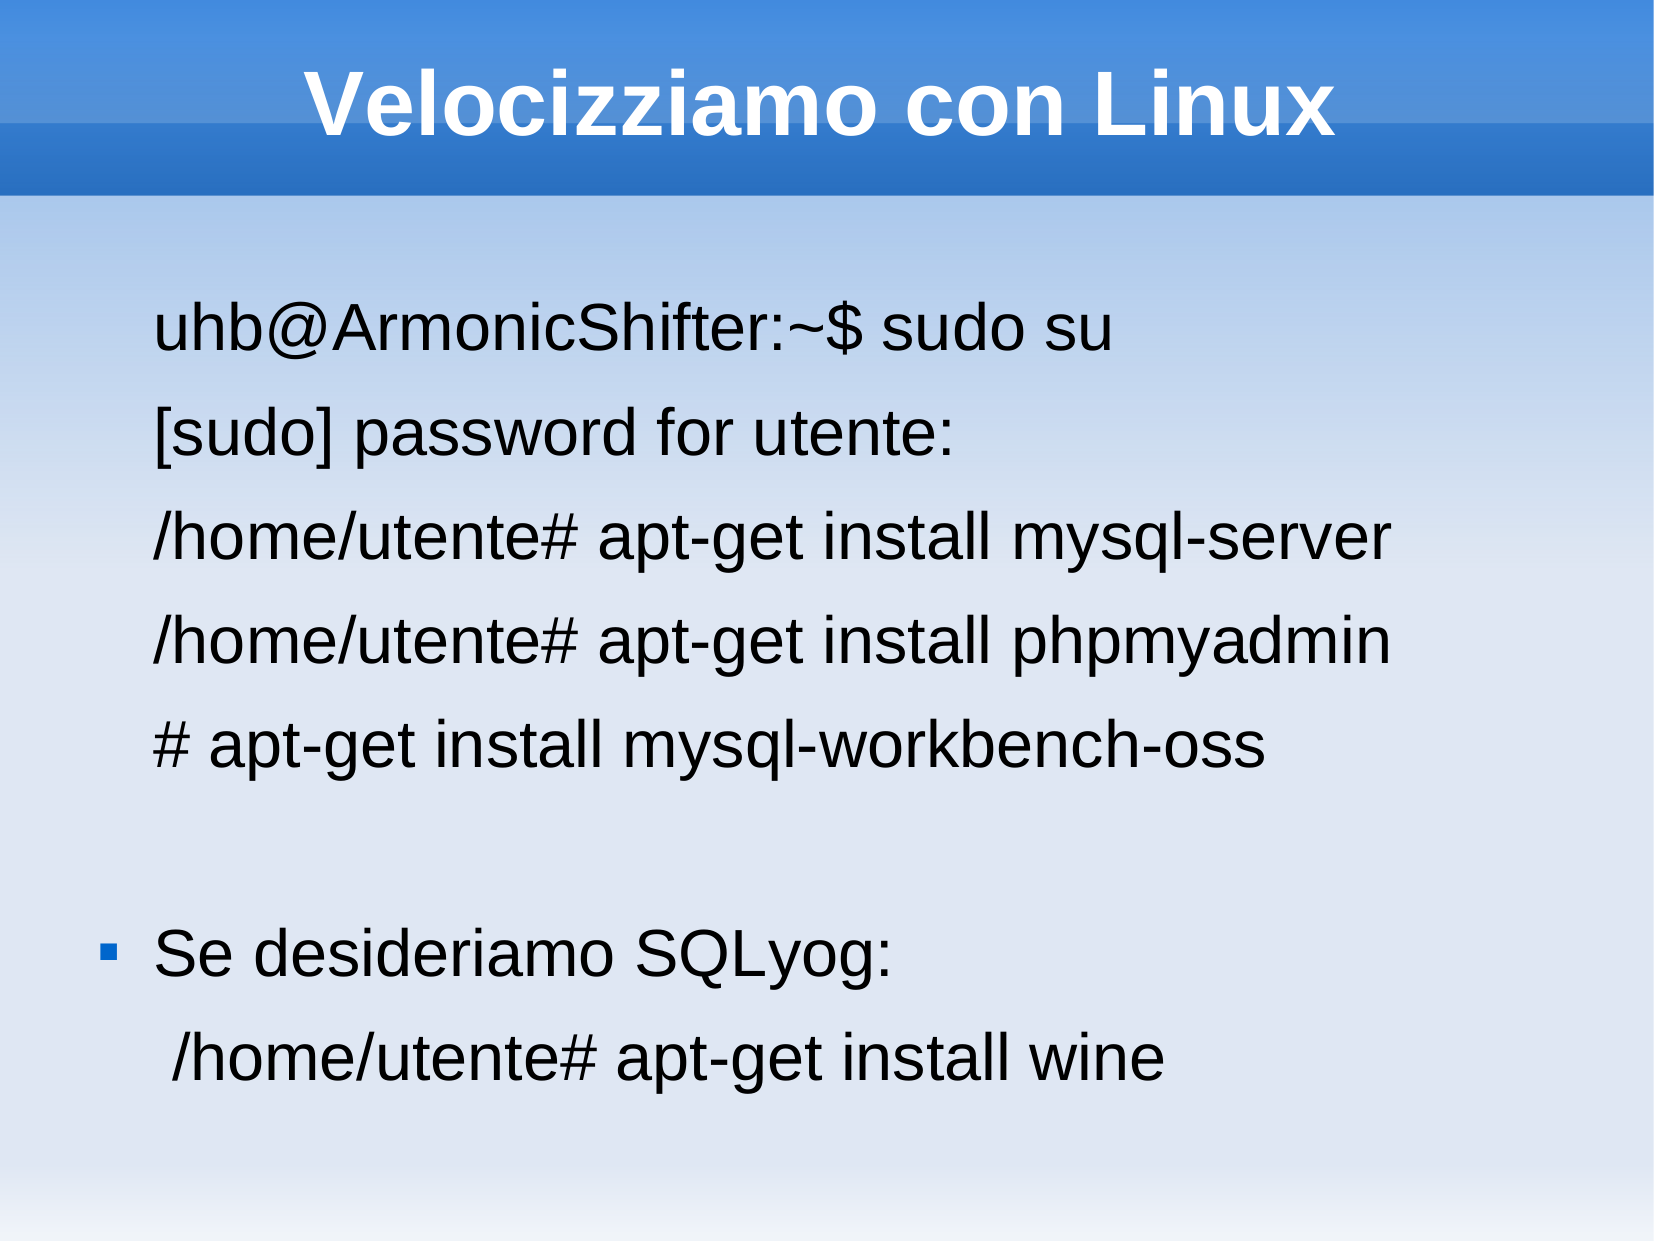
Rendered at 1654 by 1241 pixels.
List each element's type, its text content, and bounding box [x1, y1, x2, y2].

picture [0, 0, 1654, 1241]
title Velocizziamo con Linux [76, 7, 1565, 200]
list uhb@ArmonicShifter:~$ sudo su [sudo] password for utente: /home/utente# apt-get install mysql-server /home/utente# apt-get install phpmyadmin # apt-get install mysql-workbench-oss Se desideriamo SQLyog: /home/utente# apt-get install wine [82, 290, 1571, 1200]
